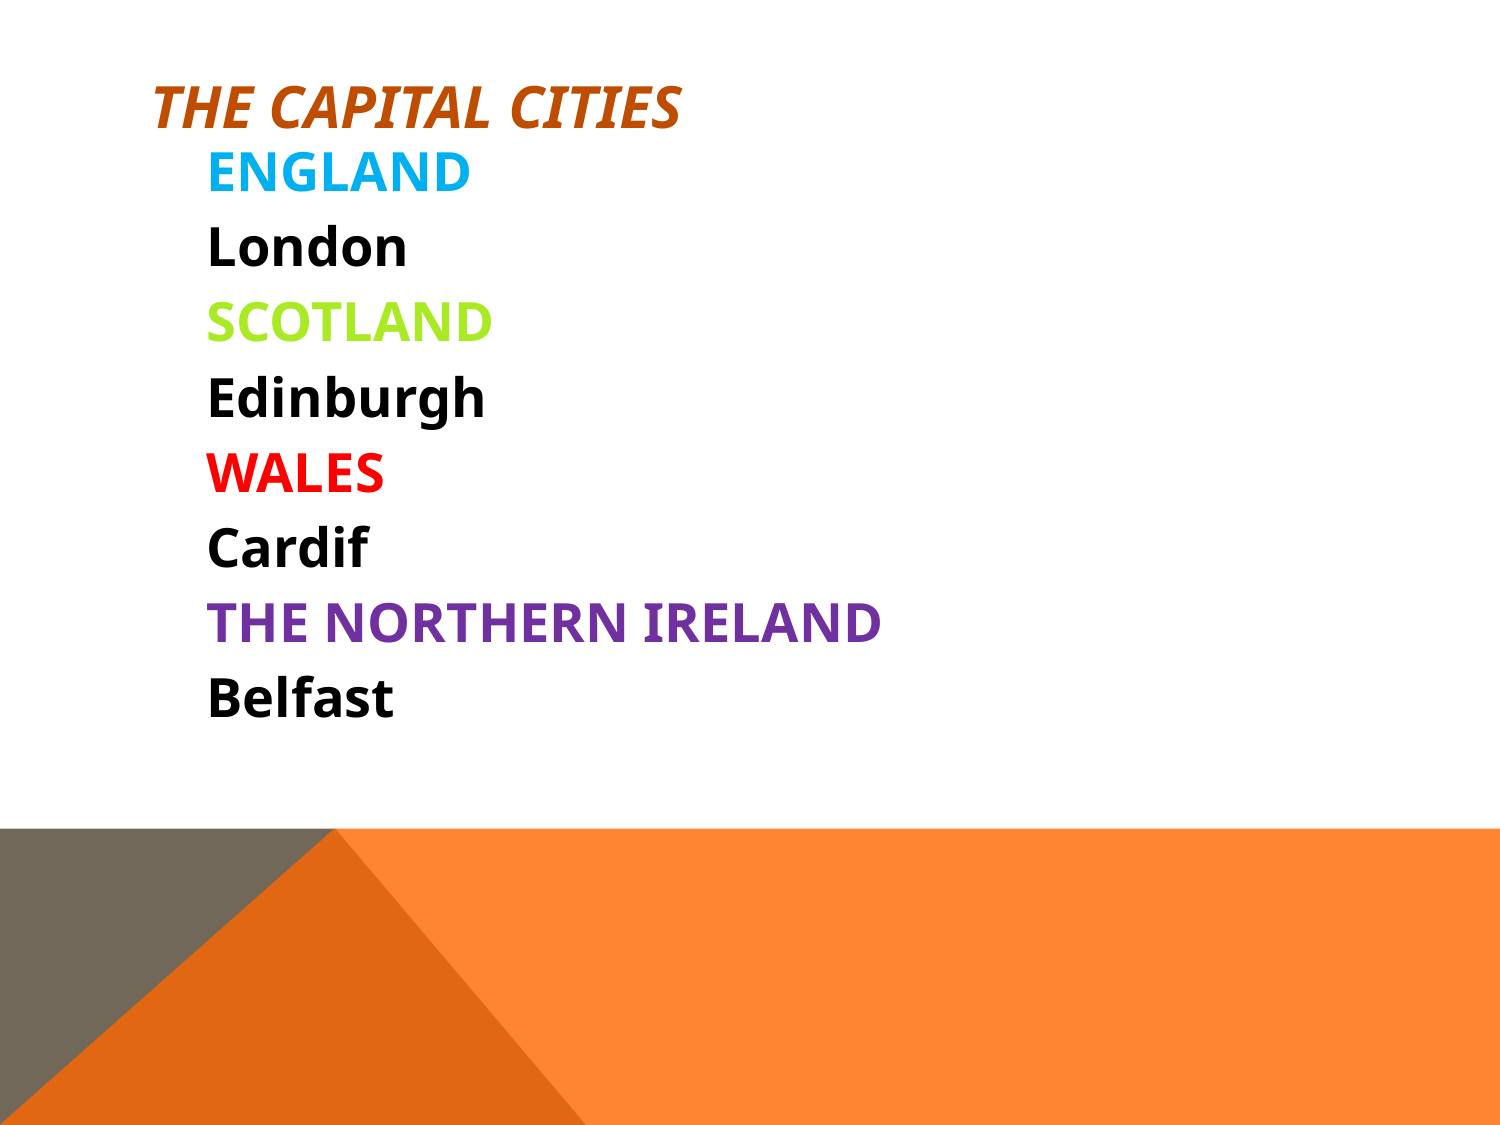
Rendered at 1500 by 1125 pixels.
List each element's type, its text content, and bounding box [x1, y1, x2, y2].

title The capital cities [135, 60, 1369, 137]
list ENGLAND London SCOTLAND Edinburgh WALES Cardif THE NORTHERN IRELAND Belfast [135, 137, 1369, 768]
